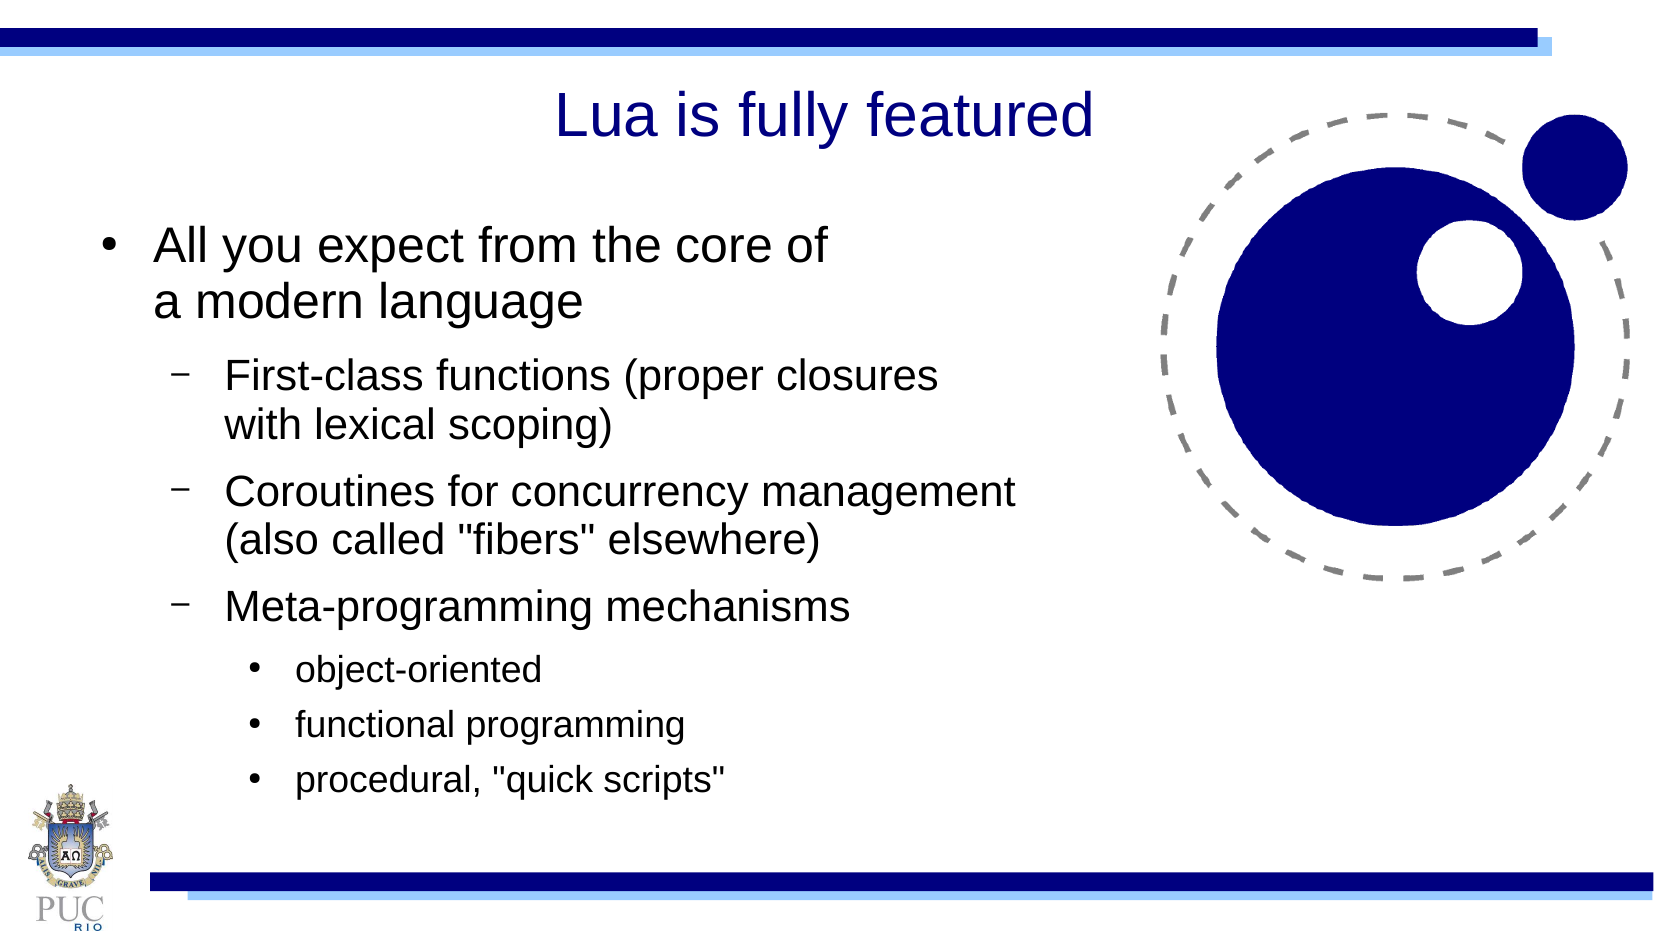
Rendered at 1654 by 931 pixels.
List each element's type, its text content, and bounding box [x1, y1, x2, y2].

picture [28, 784, 113, 931]
list All you expect from the core of a modern language First-class functions (proper closures with lexical scoping) Coroutines for concurrency management (also called "fibers" elsewhere) Meta-programming mechanisms object-oriented functional programming procedural, "quick scripts" [82, 217, 1571, 801]
title Lua is fully featured [37, 37, 1613, 193]
picture [1119, 65, 1654, 601]
